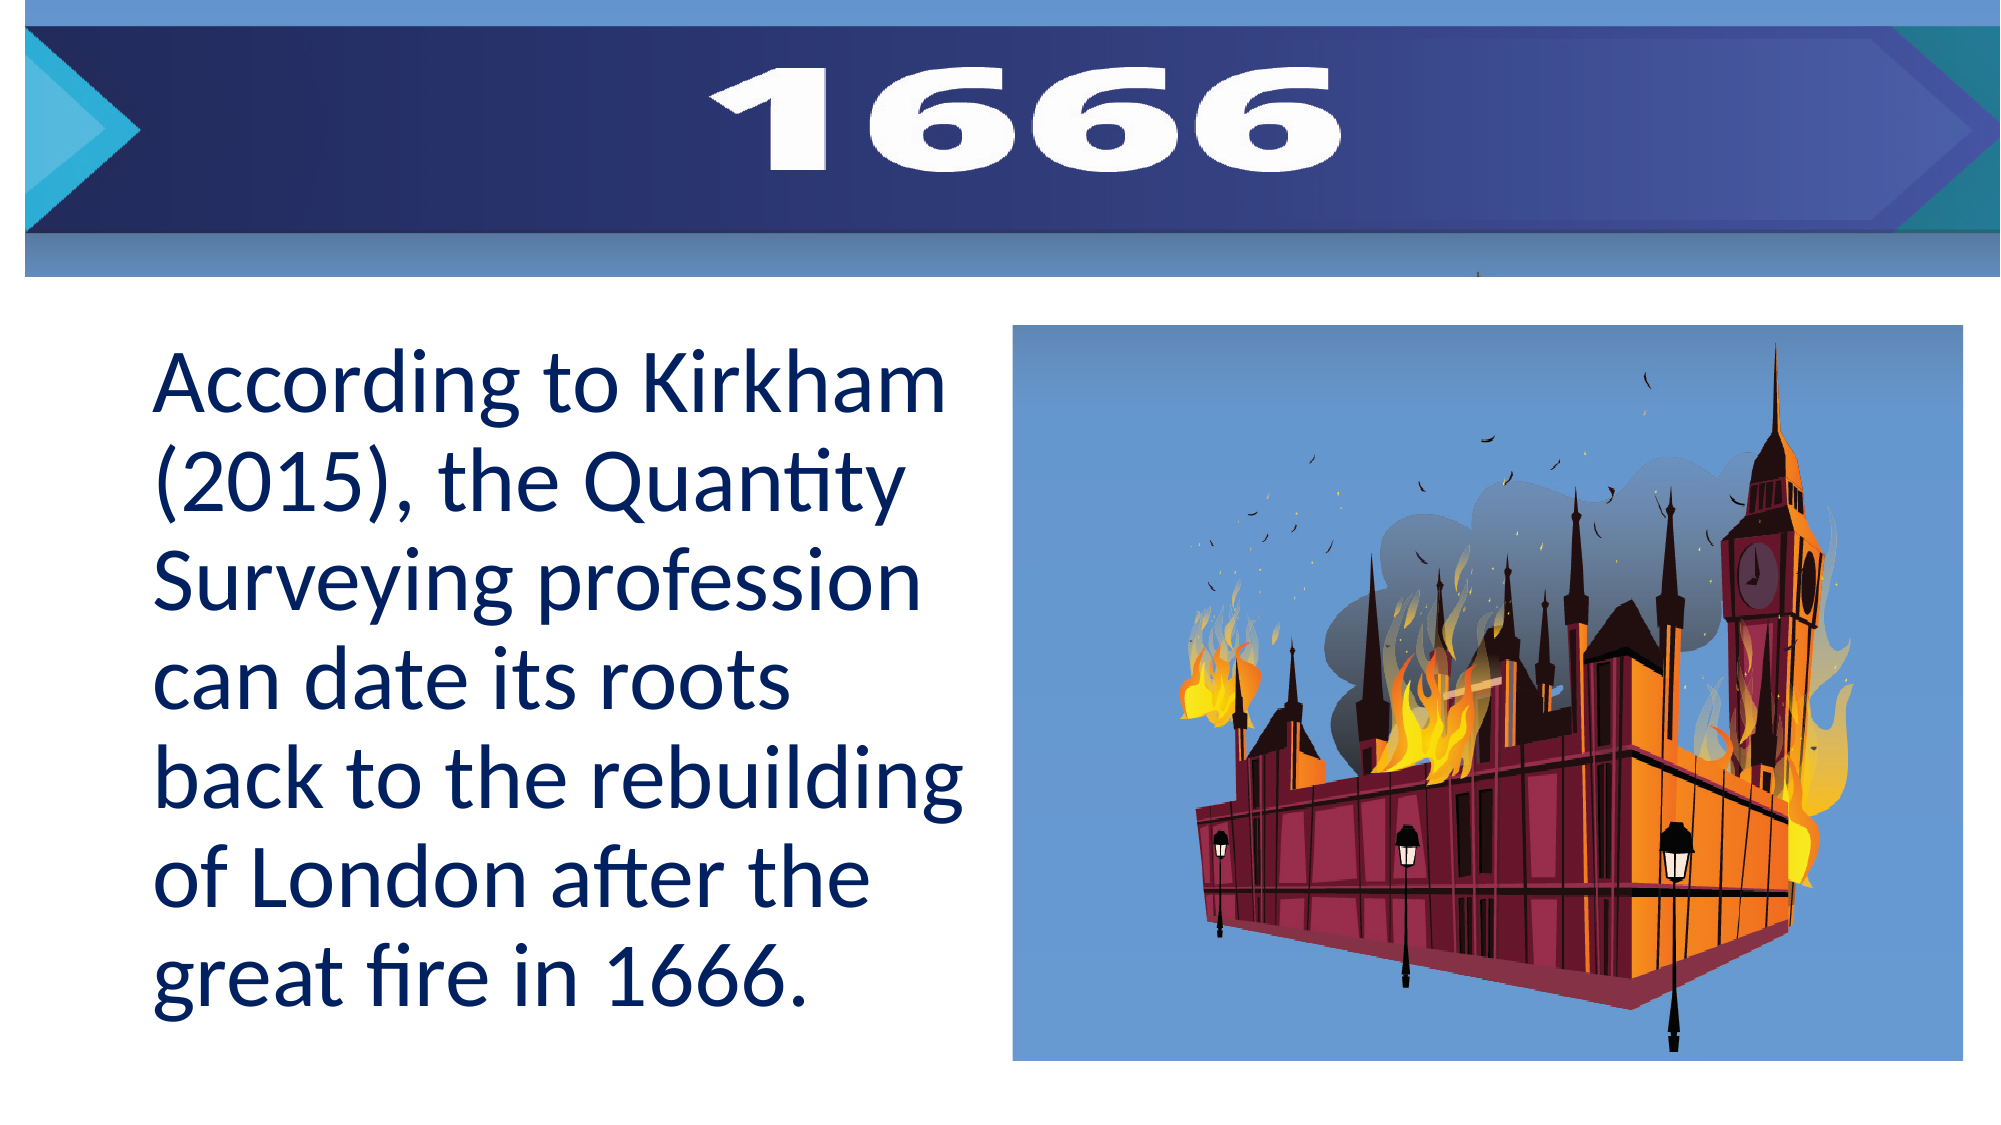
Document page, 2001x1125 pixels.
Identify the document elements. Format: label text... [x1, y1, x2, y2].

list According to Kirkham (2015), the Quantity Surveying profession can date its roots back to the rebuilding of London after the great fire in 1666. [137, 325, 988, 1040]
picture [1012, 325, 1964, 1061]
picture [25, 0, 2000, 277]
